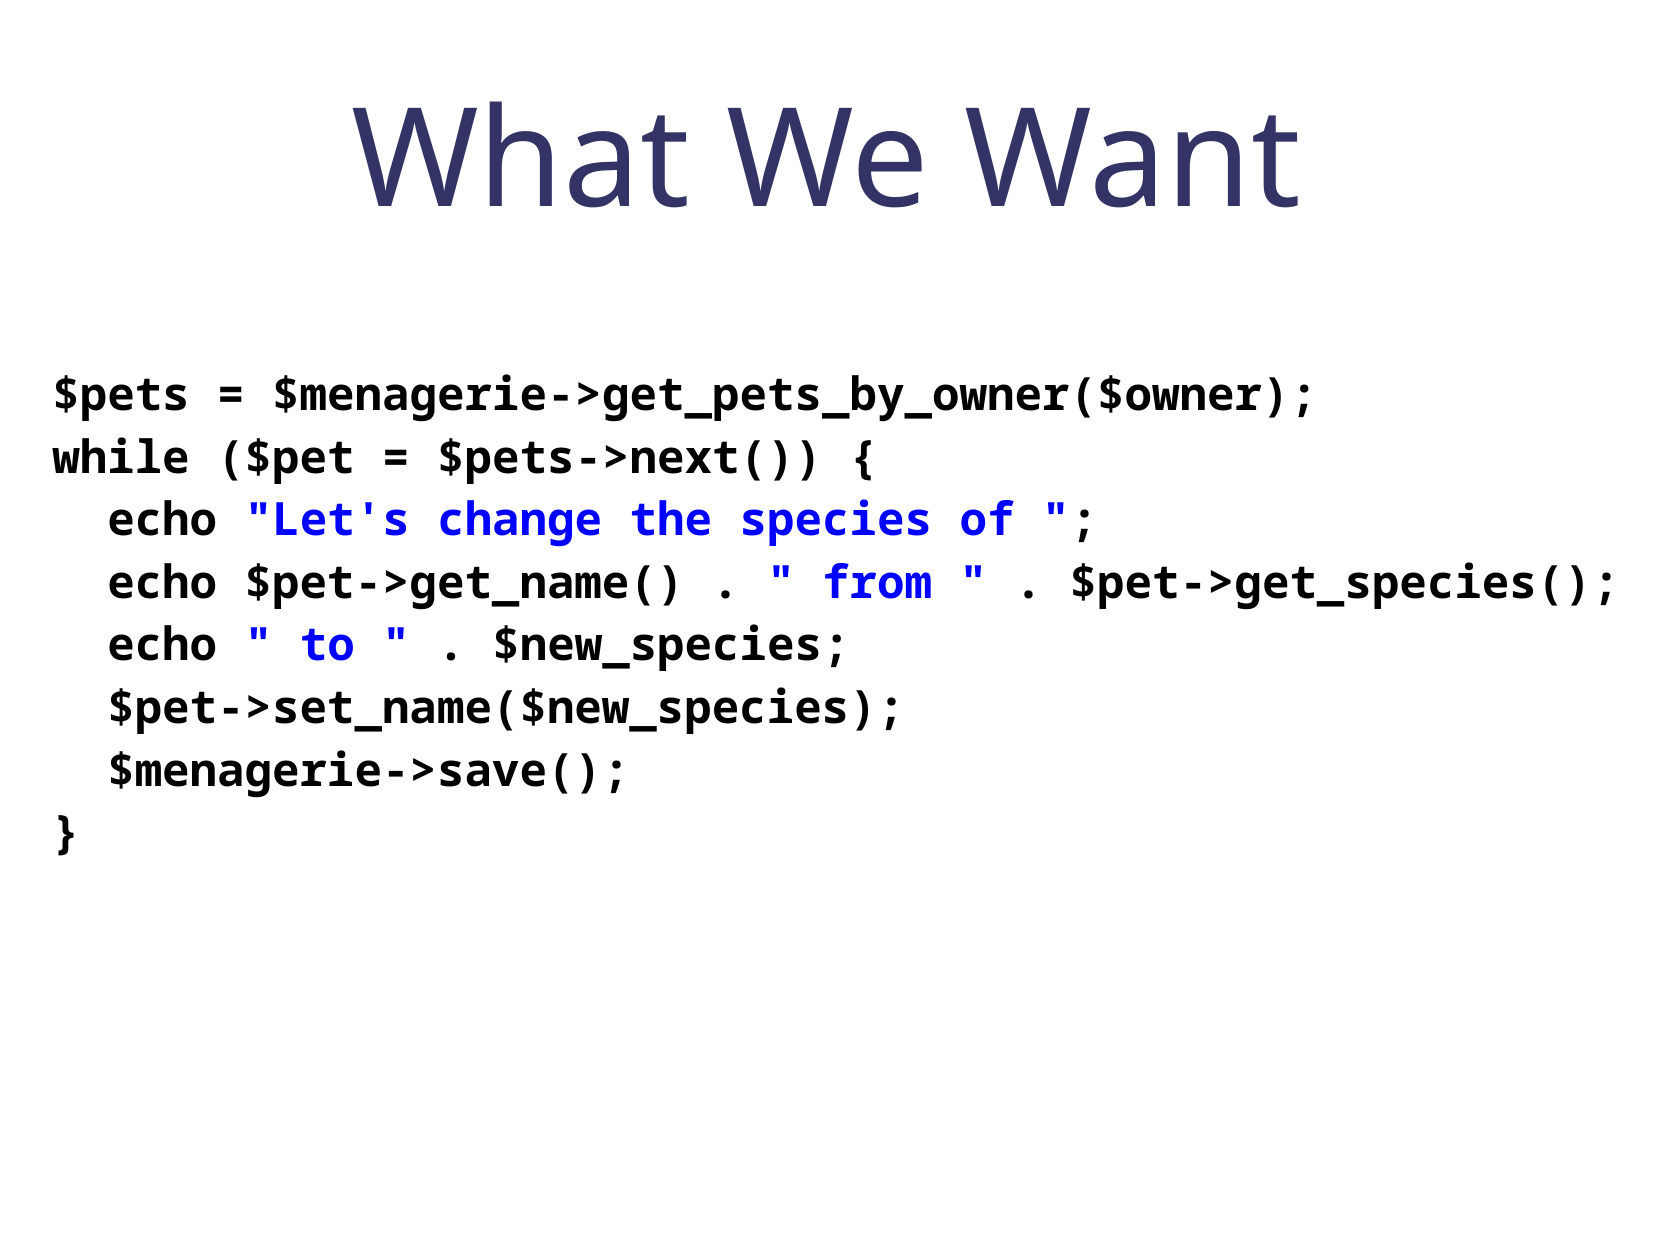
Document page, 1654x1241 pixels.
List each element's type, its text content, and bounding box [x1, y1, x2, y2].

text_box $pets = $menagerie->get_pets_by_owner($owner); while ($pet = $pets->next()) { echo "Let's change the species of "; echo $pet->get_name() . " from " . $pet->get_species(); echo " to " . $new_species; $pet->set_name($new_species); $menagerie->save(); } [37, 354, 1654, 1068]
title What We Want [82, 56, 1571, 250]
